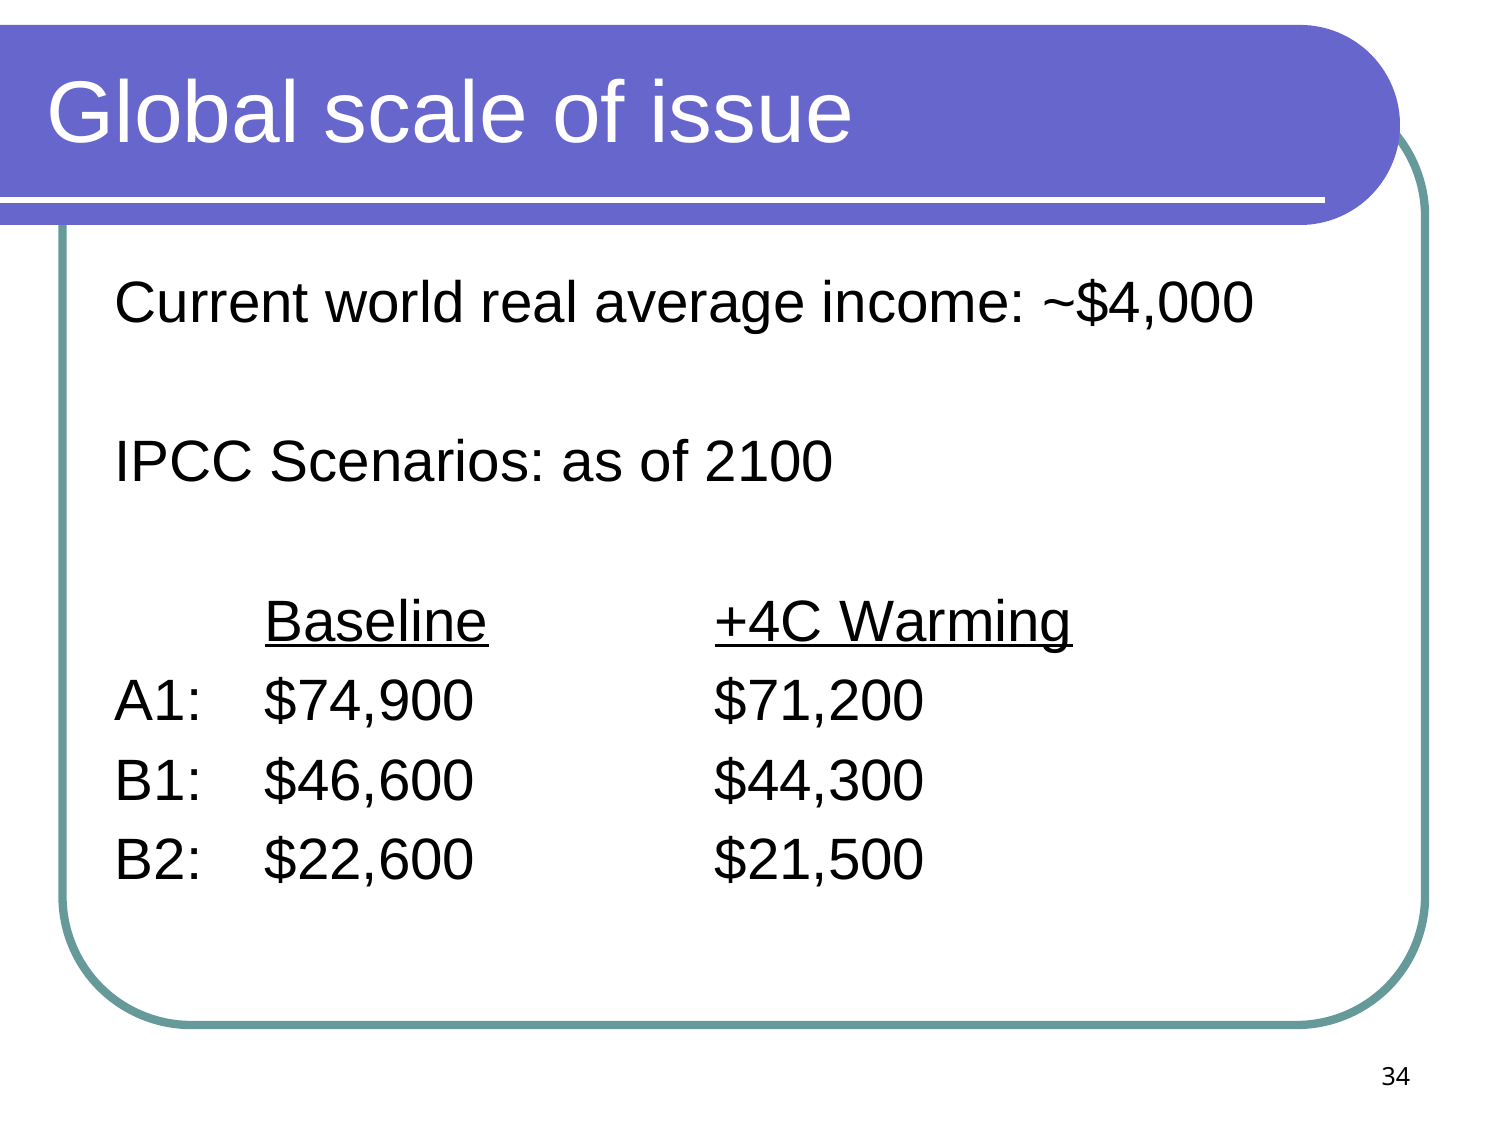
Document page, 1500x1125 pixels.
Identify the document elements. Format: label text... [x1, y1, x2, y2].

list Current world real average income: ~$4,000 IPCC Scenarios: as of 2100 Baseline +4C Warming A1: $74,900 $71,200 B1: $46,600 $44,300 B2: $22,600 $21,500 [99, 262, 1401, 1024]
title Global scale of issue [31, 37, 1347, 188]
